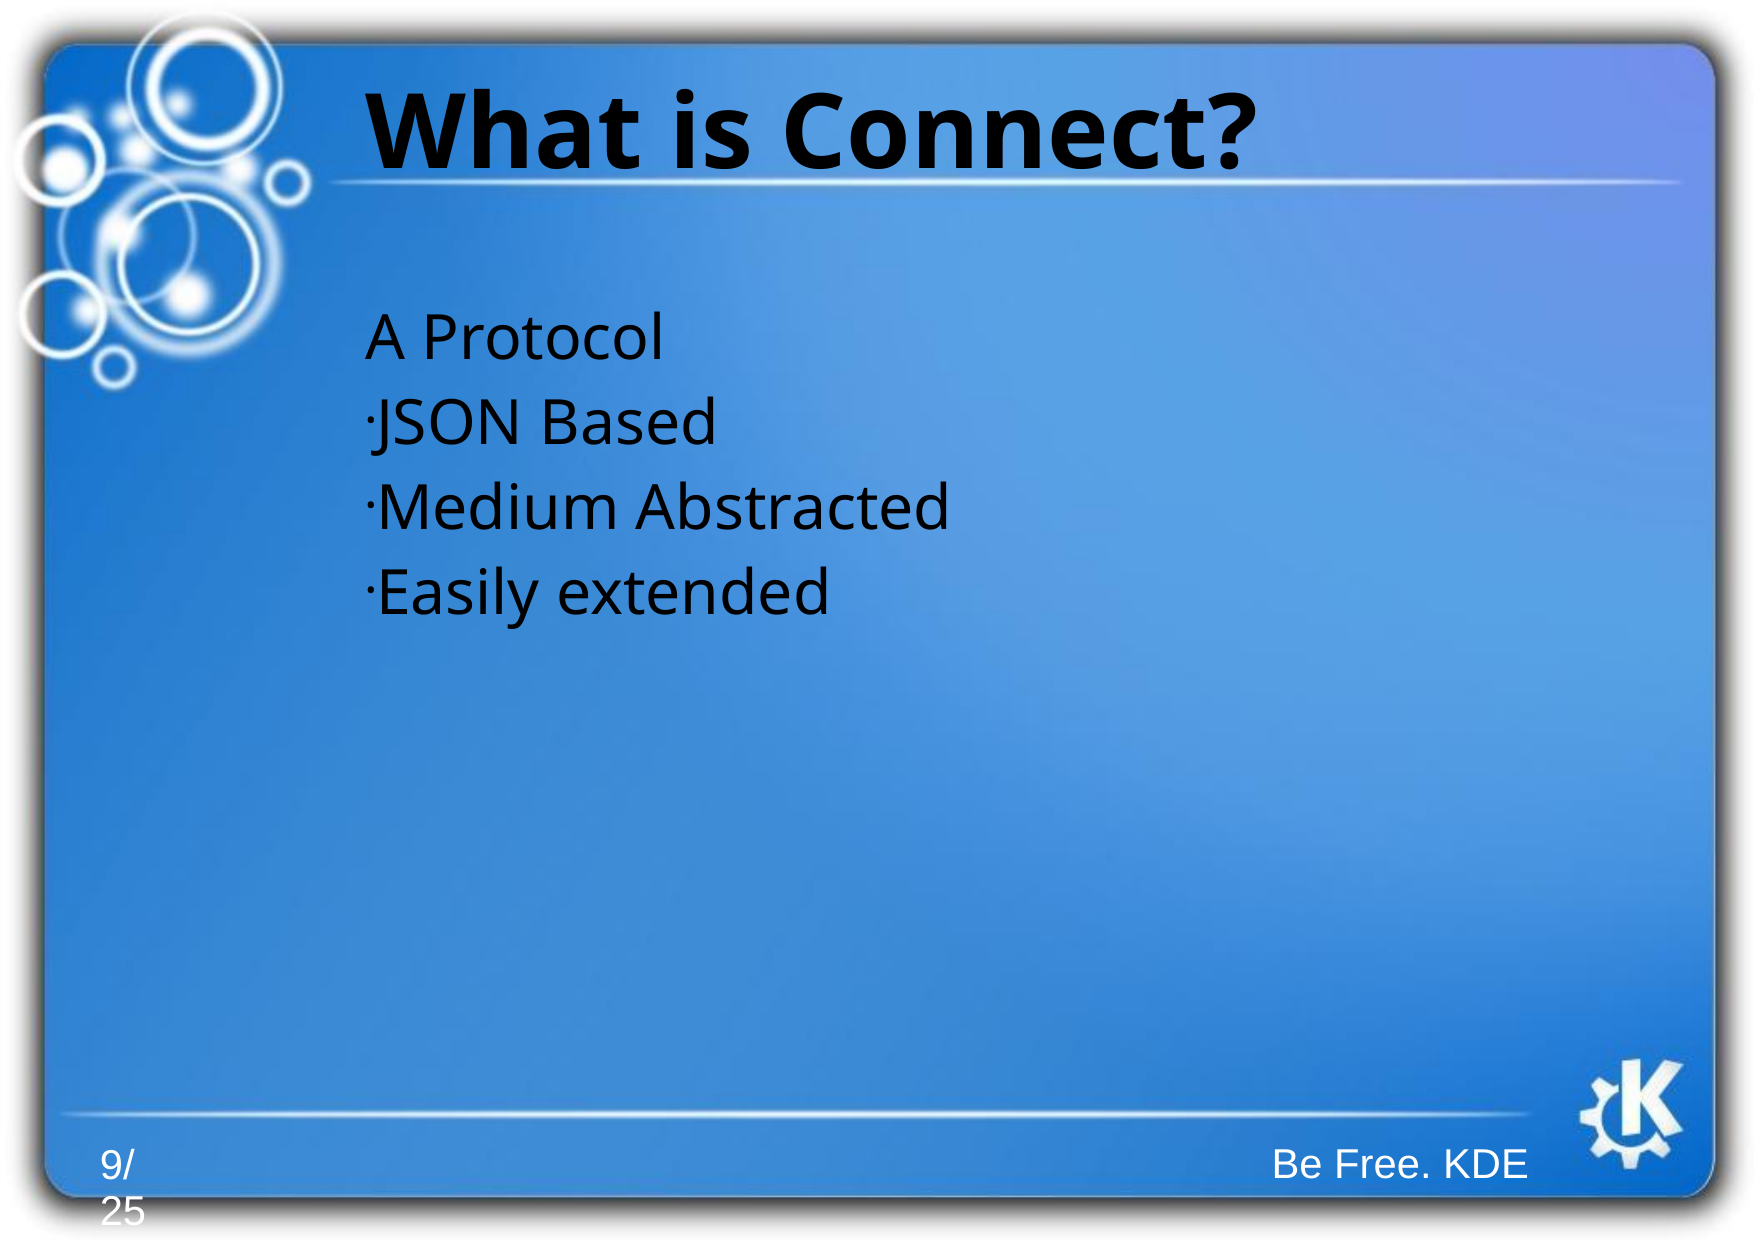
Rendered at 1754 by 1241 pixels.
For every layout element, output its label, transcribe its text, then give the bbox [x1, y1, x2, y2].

picture [0, 0, 1754, 1241]
list A Protocol JSON Based Medium Abstracted Easily extended [350, 285, 1667, 975]
title What is Connect? [350, 49, 1649, 174]
